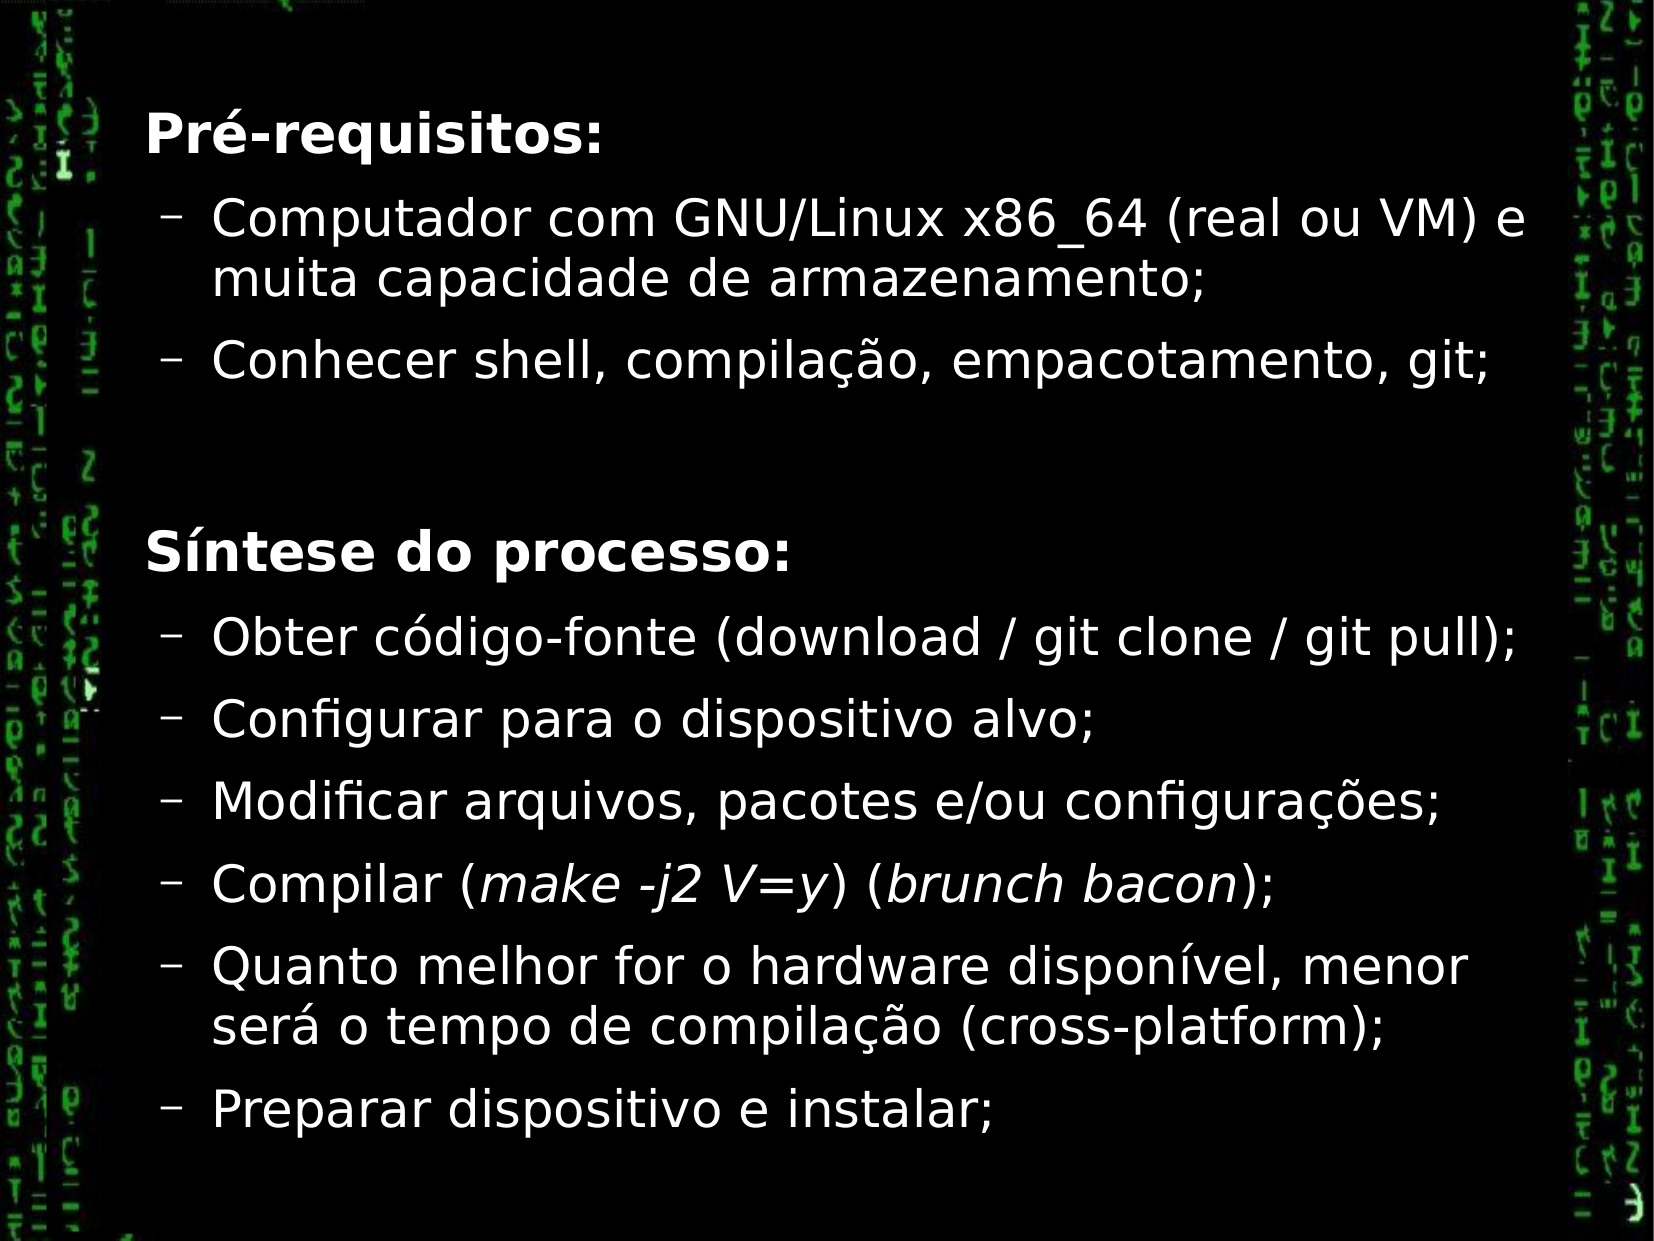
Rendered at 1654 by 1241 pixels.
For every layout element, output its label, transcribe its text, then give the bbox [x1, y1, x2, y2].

picture [0, 0, 1654, 1241]
list Pré-requisitos: Computador com GNU/Linux x86_64 (real ou VM) e muita capacidade de armazenamento; Conhecer shell, compilação, empacotamento, git; Síntese do processo: Obter código-fonte (download / git clone / git pull); Configurar para o dispositivo alvo; Modificar arquivos, pacotes e/ou configurações; Compilar (make -j2 V=y) (brunch bacon); Quanto melhor for o hardware disponível, menor será o tempo de compilação (cross-platform); Preparar dispositivo e instalar; [76, 101, 1565, 1156]
